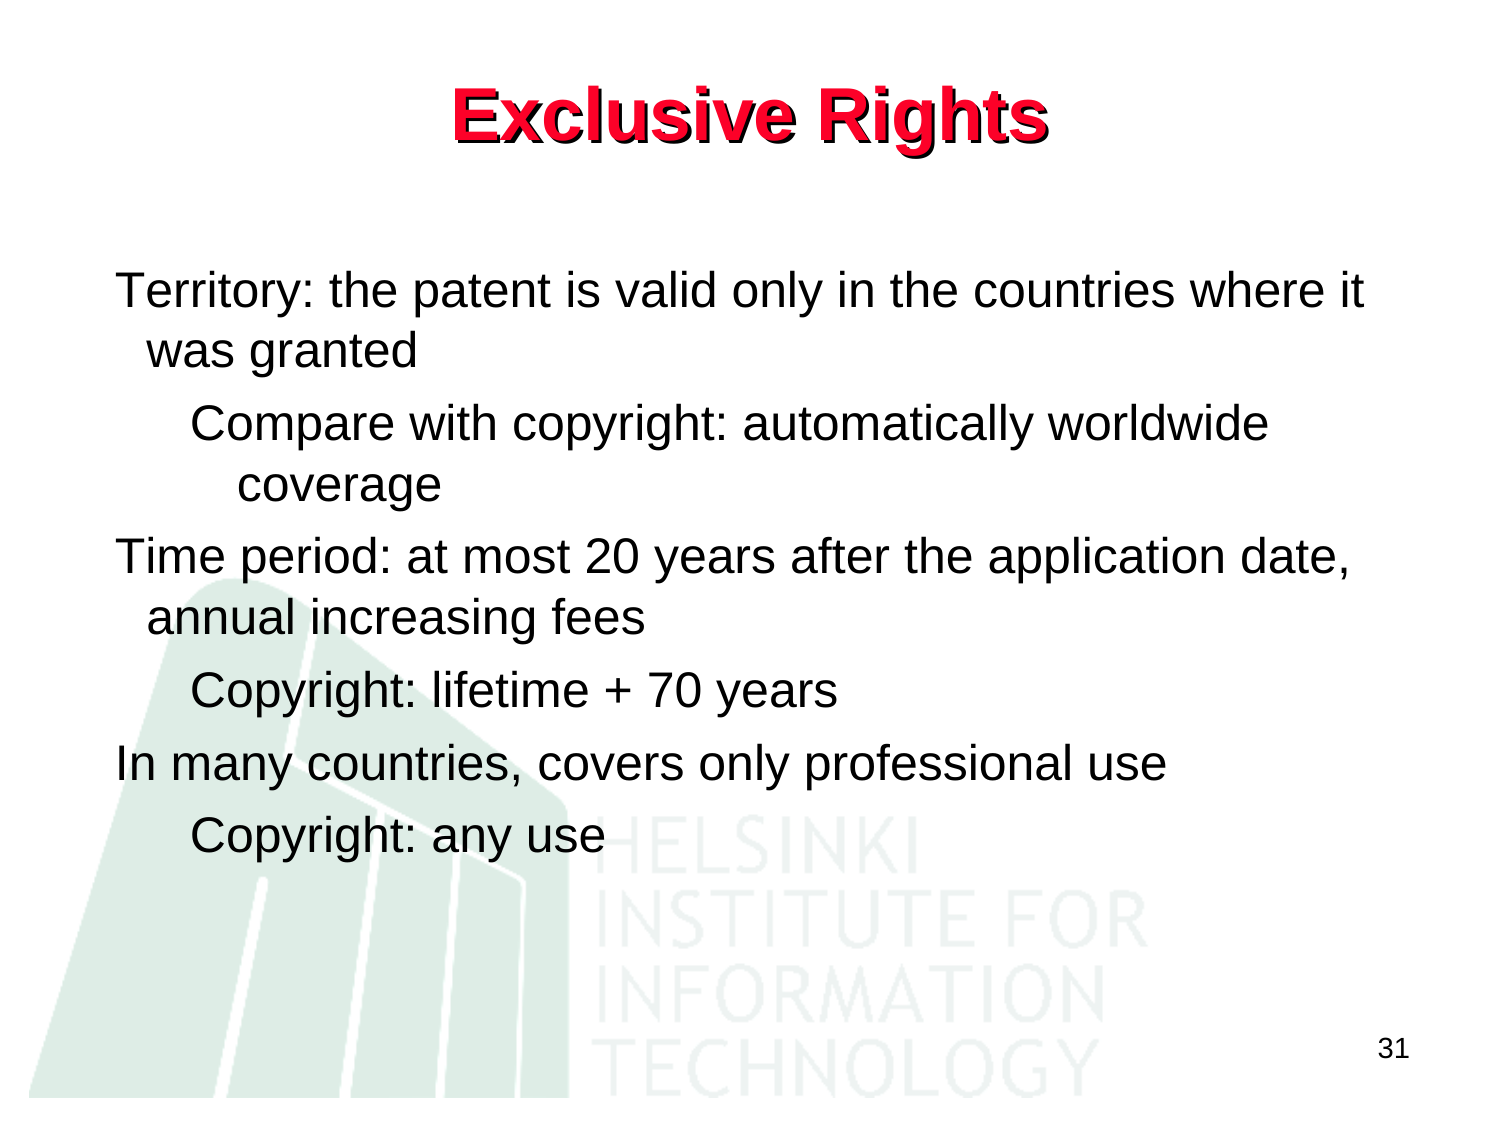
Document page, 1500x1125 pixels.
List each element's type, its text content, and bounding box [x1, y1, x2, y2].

list Territory: the patent is valid only in the countries where it was granted Compare with copyright: automatically worldwide coverage Time period: at most 20 years after the application date, annual increasing fees Copyright: lifetime + 70 years In many countries, covers only professional use Copyright: any use [99, 249, 1400, 1051]
title Exclusive Rights [99, 61, 1401, 175]
